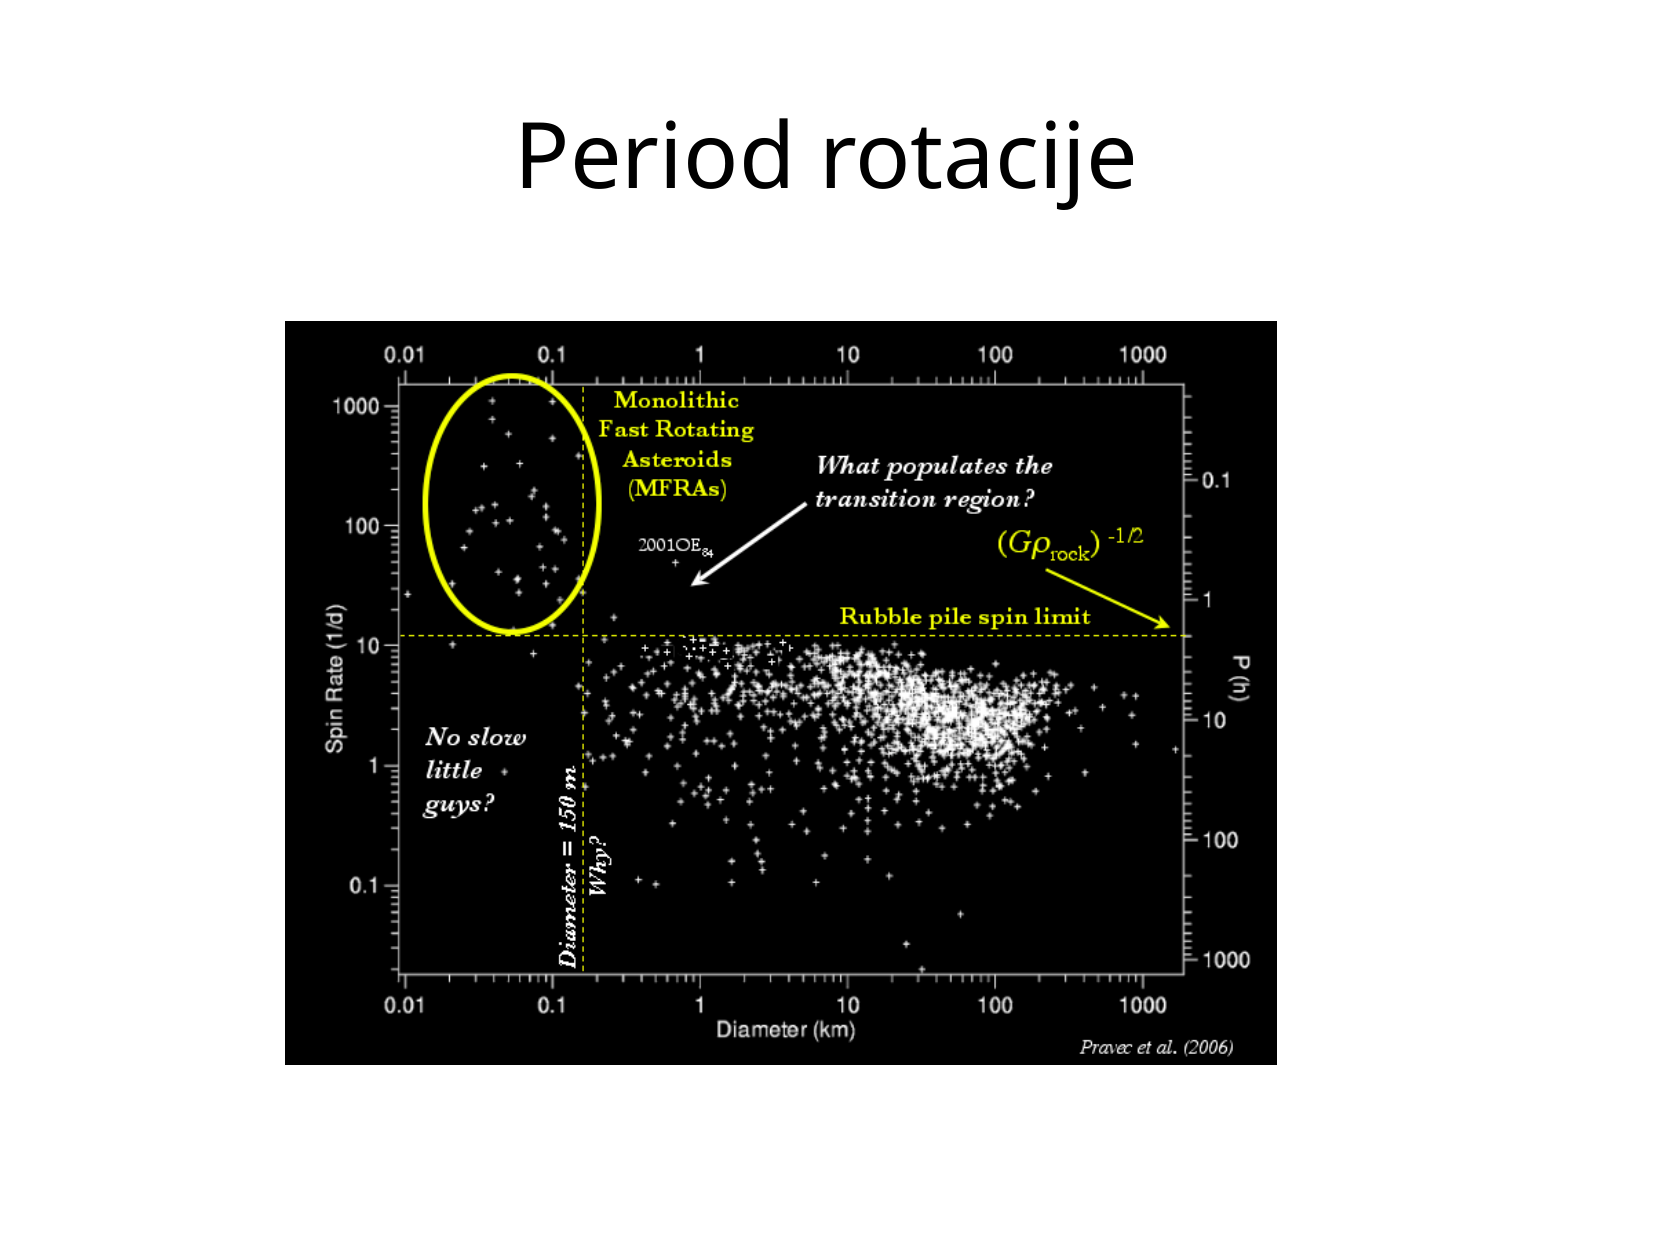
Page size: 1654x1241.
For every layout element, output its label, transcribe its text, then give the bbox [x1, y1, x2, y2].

title Period rotacije [82, 49, 1571, 257]
picture [285, 321, 1277, 1066]
